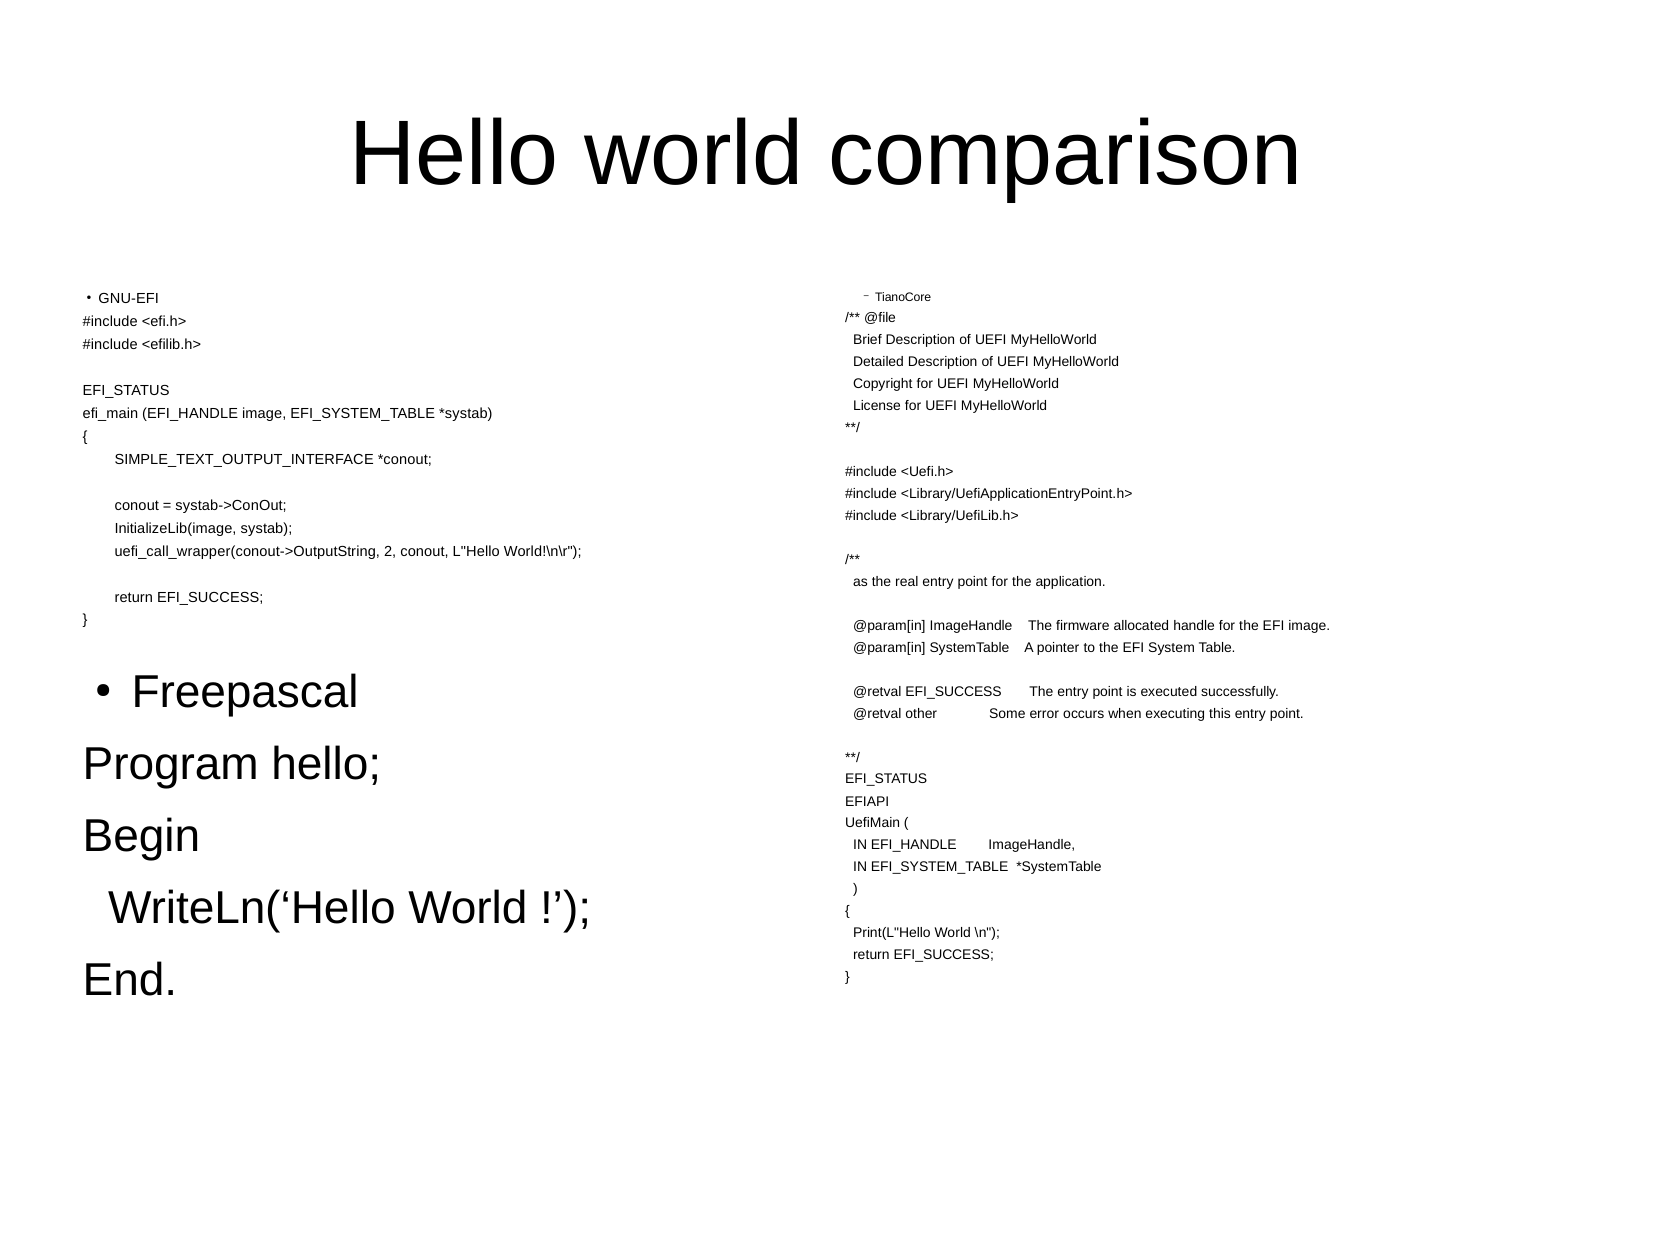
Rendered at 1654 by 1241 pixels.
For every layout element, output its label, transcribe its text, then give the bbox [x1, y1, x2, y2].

list GNU-EFI #include <efi.h> #include <efilib.h> EFI_STATUS efi_main (EFI_HANDLE image, EFI_SYSTEM_TABLE *systab) { SIMPLE_TEXT_OUTPUT_INTERFACE *conout; conout = systab->ConOut; InitializeLib(image, systab); uefi_call_wrapper(conout->OutputString, 2, conout, L"Hello World!\n\r"); return EFI_SUCCESS; } [82, 290, 809, 634]
list TianoCore /** @file Brief Description of UEFI MyHelloWorld Detailed Description of UEFI MyHelloWorld Copyright for UEFI MyHelloWorld License for UEFI MyHelloWorld **/ #include <Uefi.h> #include <Library/UefiApplicationEntryPoint.h> #include <Library/UefiLib.h> /** as the real entry point for the application. @param[in] ImageHandle The firmware allocated handle for the EFI image. @param[in] SystemTable A pointer to the EFI System Table. @retval EFI_SUCCESS The entry point is executed successfully. @retval other Some error occurs when executing this entry point. **/ EFI_STATUS EFIAPI UefiMain ( IN EFI_HANDLE ImageHandle, IN EFI_SYSTEM_TABLE *SystemTable ) { Print(L"Hello World \n"); return EFI_SUCCESS; } [845, 290, 1572, 1010]
list Freepascal Program hello; Begin WriteLn(‘Hello World !’); End. [82, 665, 809, 1009]
title Hello world comparison [82, 49, 1571, 257]
